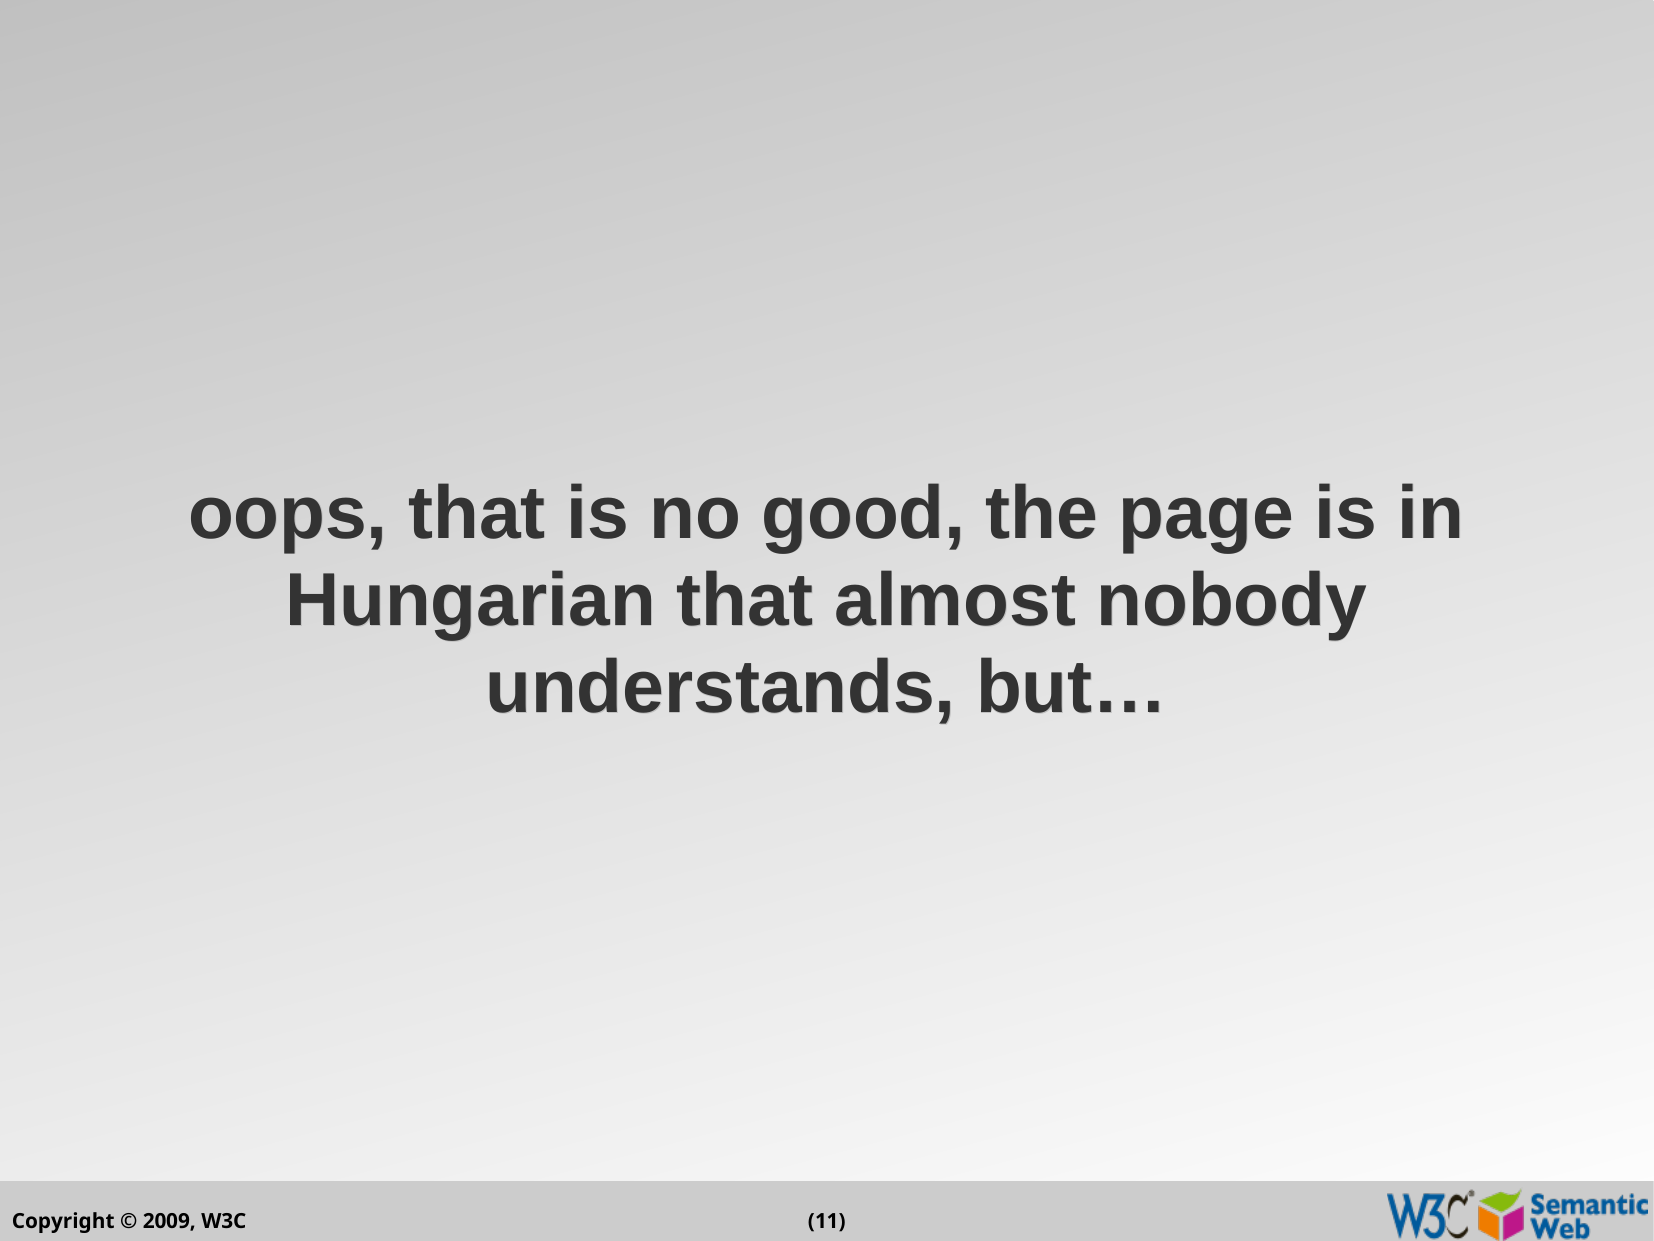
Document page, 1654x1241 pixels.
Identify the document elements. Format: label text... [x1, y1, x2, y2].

picture [1387, 1187, 1648, 1241]
title oops, that is no good, the page is in Hungarian that almost nobody understands, but… [59, 468, 1595, 728]
